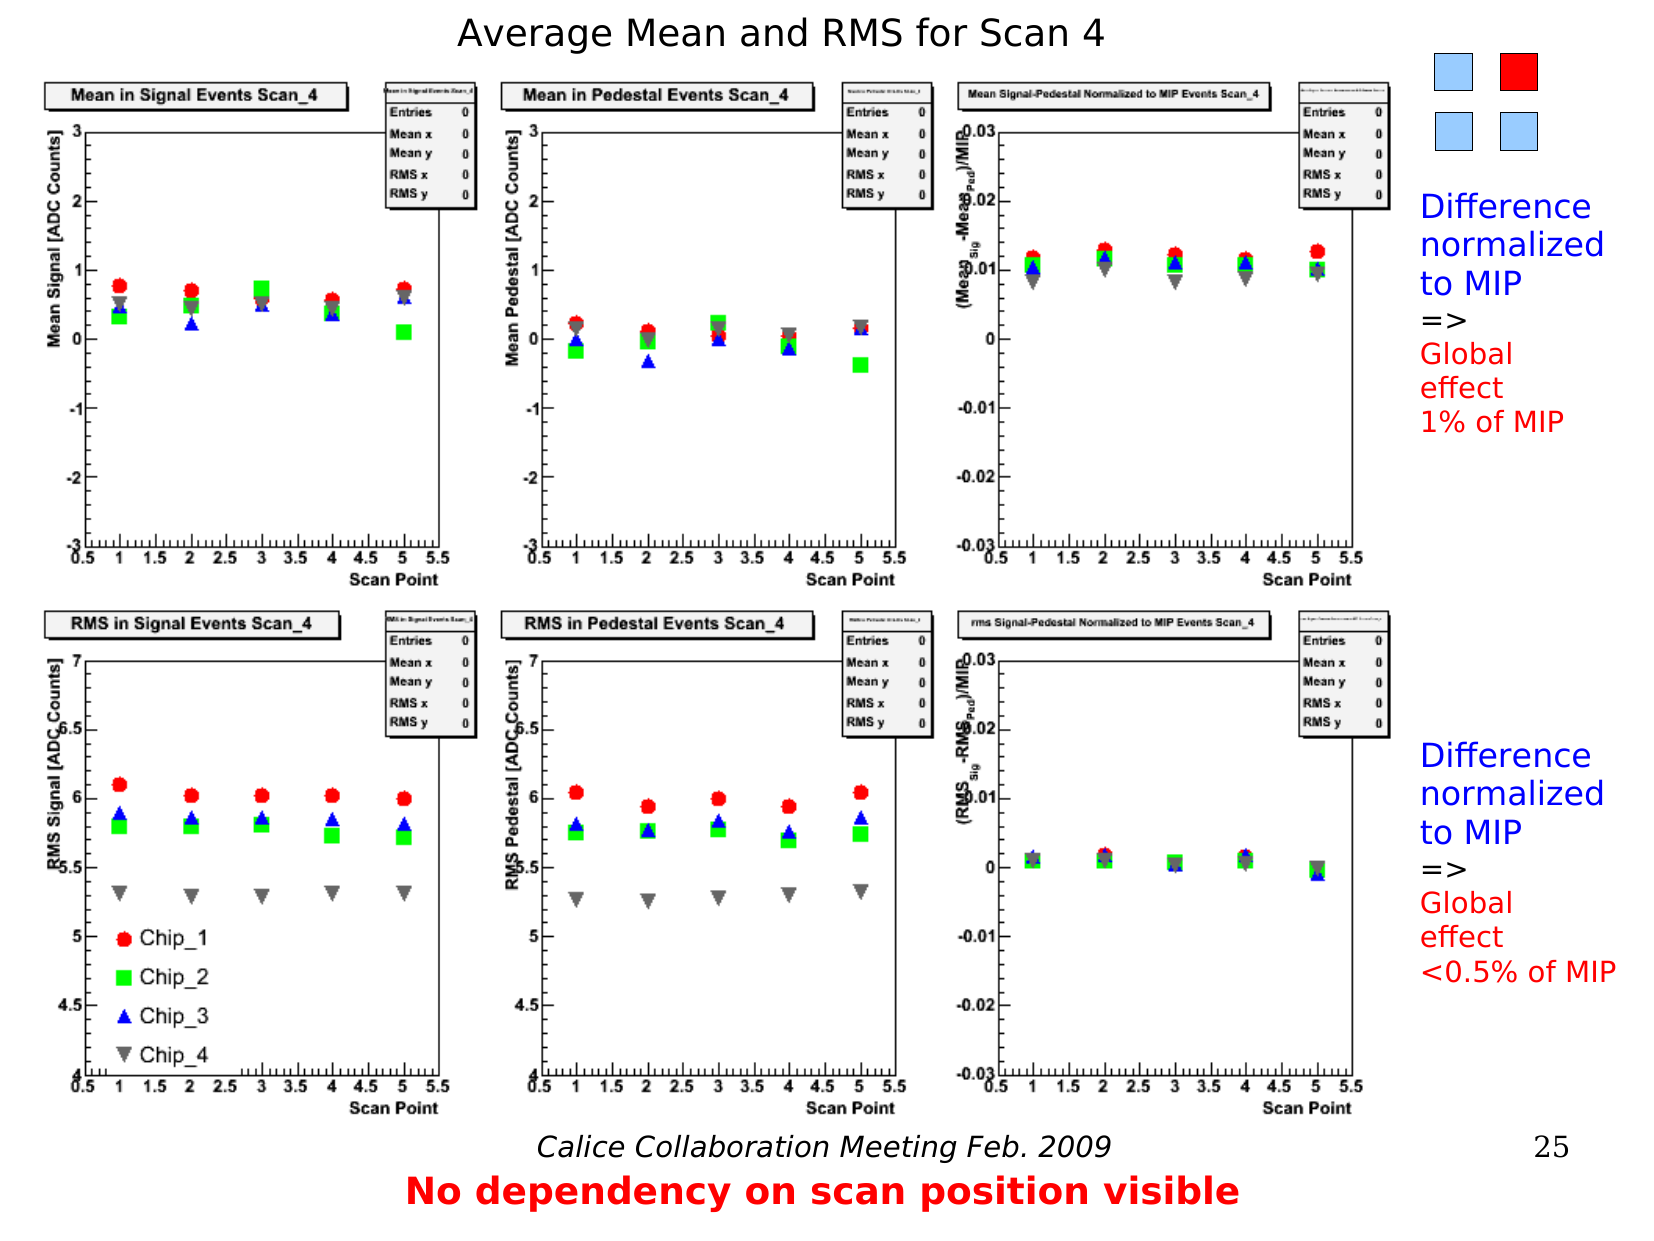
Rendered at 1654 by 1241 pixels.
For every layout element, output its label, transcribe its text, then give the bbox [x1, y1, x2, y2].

text_box [1500, 112, 1538, 151]
text_box [1435, 112, 1473, 151]
text_box [1500, 53, 1538, 91]
text_box Average Mean and RMS for Scan 4 [442, 4, 1108, 64]
picture [35, 76, 1405, 1133]
text_box [1434, 53, 1473, 91]
text_box No dependency on scan position visible [389, 1162, 1238, 1221]
text_box Difference normalized to MIP => Global effect 1% of MIP [1405, 180, 1617, 482]
text_box Difference normalized to MIP => Global effect <0.5% of MIP [1405, 729, 1632, 1031]
